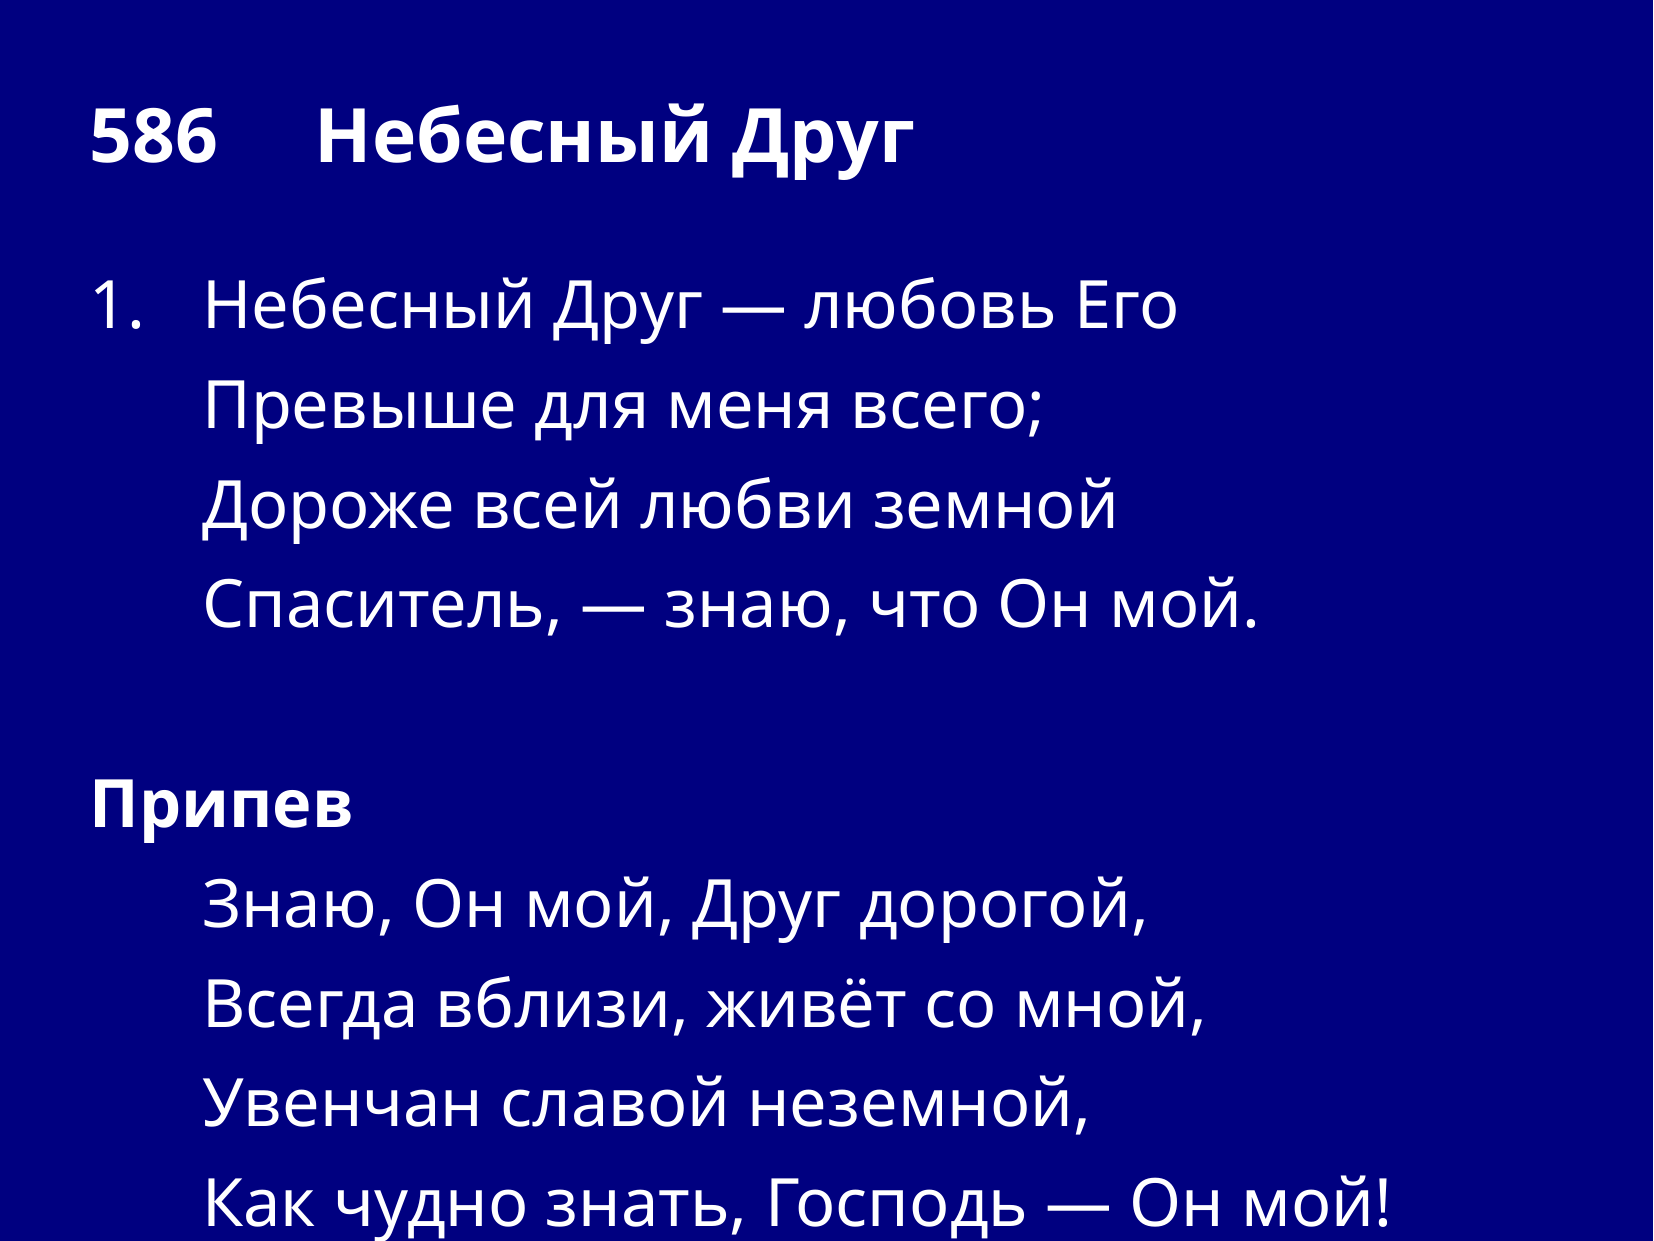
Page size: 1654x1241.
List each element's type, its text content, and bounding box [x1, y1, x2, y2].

text_box 1. Небесный Друг — любовь Его Превыше для меня всего; Дороже всей любви земной Спаситель, — знаю, что Он мой. Припев Знаю, Он мой, Друг дорогой, Всегда вблизи, живёт со мной, Увенчан славой неземной, Как чудно знать, Господь — Он мой! [75, 188, 1576, 1163]
text_box 586 Небесный Друг [75, 75, 1576, 188]
